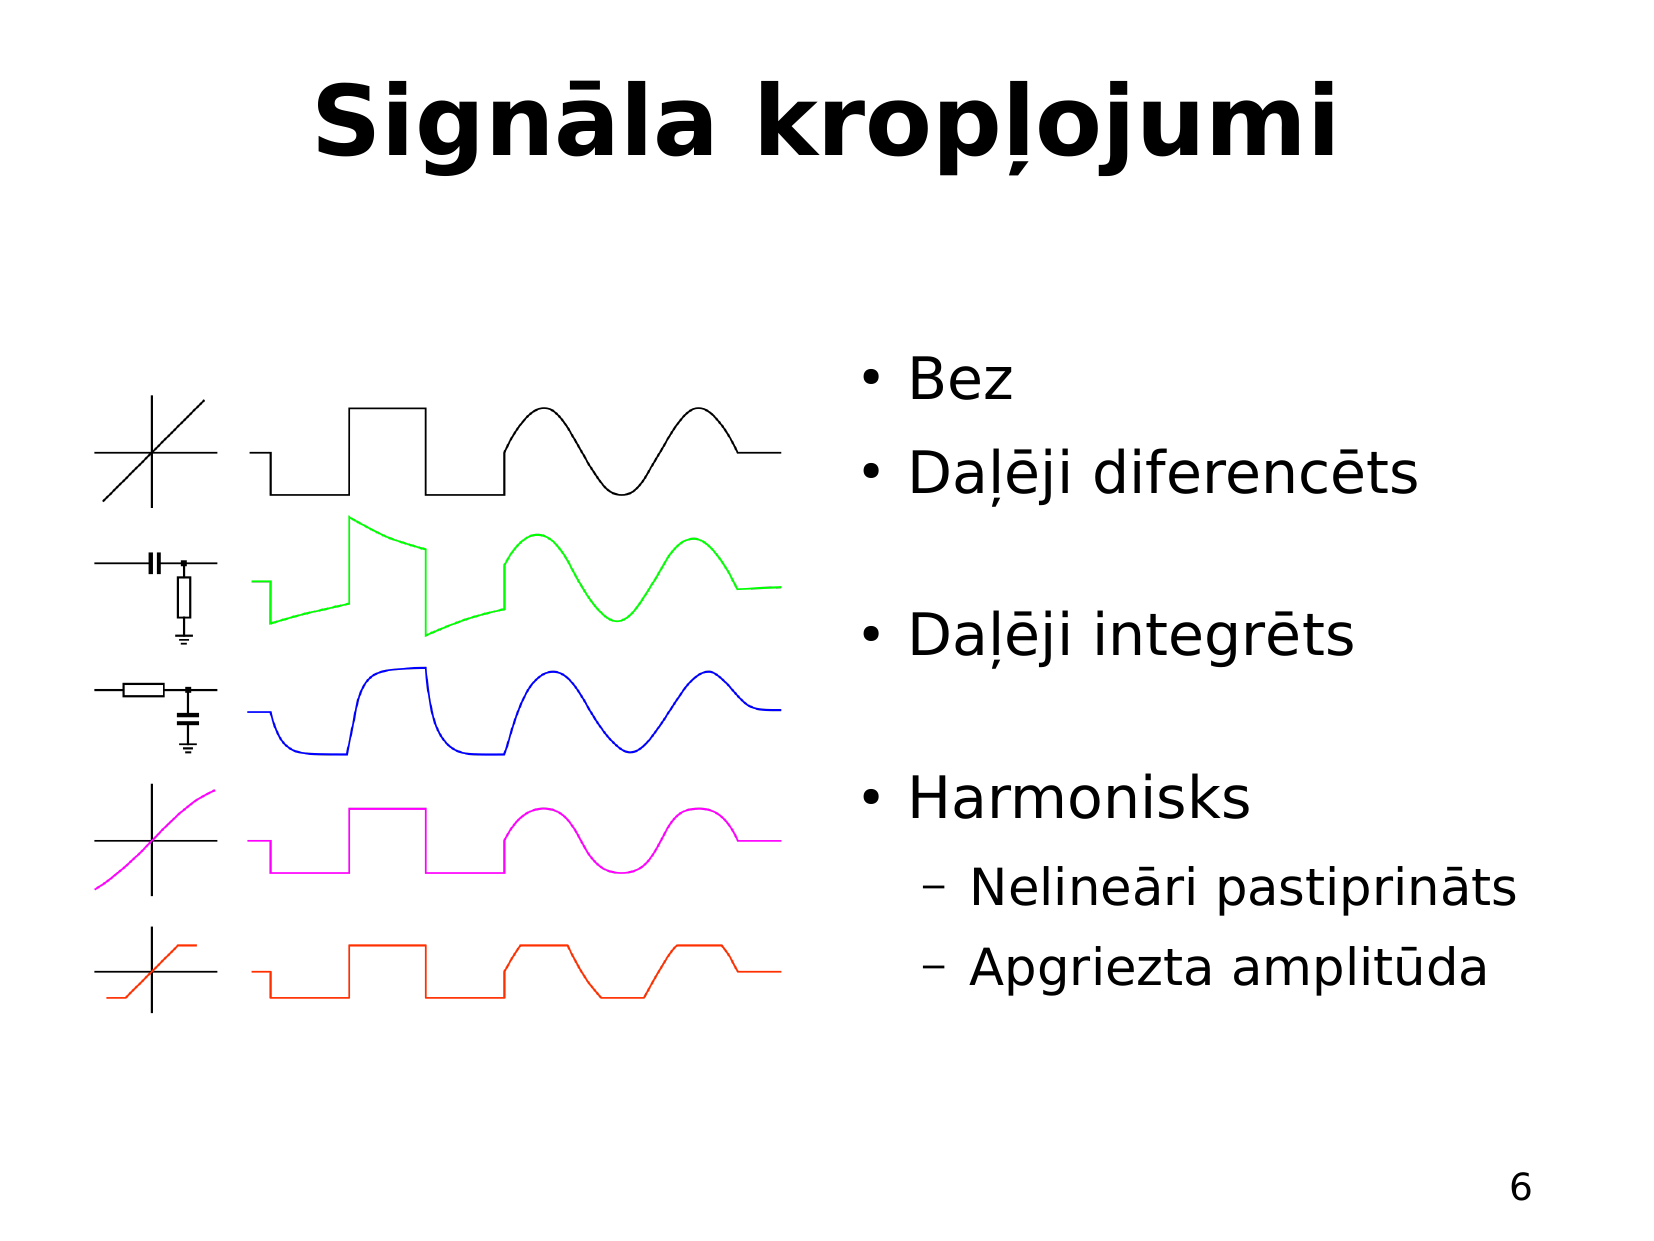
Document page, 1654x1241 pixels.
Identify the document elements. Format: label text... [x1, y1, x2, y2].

title Signāla kropļojumi [82, 0, 1571, 255]
list Bez Daļēji diferencēts Daļēji integrēts Harmonisks Nelineāri pastiprināts Apgriezta amplitūda [845, 344, 1572, 1010]
picture [82, 349, 793, 1060]
